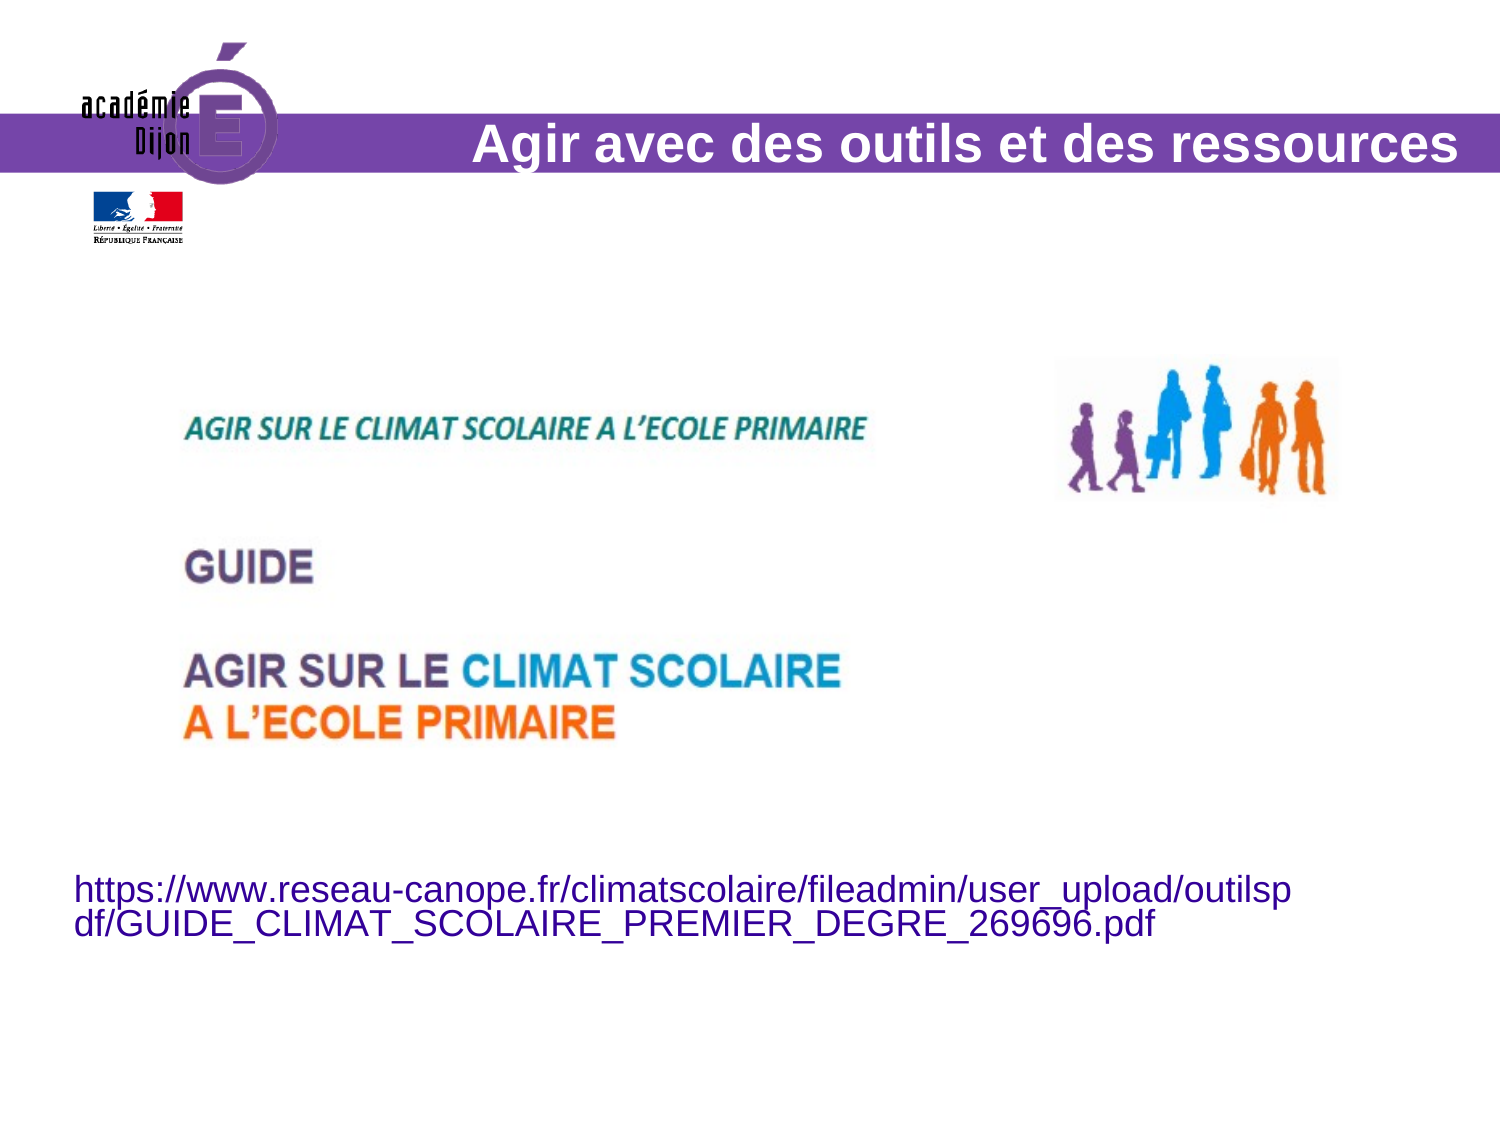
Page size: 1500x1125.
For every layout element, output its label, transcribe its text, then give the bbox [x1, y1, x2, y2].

picture [82, 42, 278, 244]
text_box https://www.reseau-canope.fr/climatscolaire/fileadmin/user_upload/outilspdf/GUIDE_CLIMAT_SCOLAIRE_PREMIER_DEGRE_269696.pdf [59, 862, 1323, 919]
picture [129, 354, 1359, 774]
text_box Agir avec des outils et des ressources [248, 106, 1477, 182]
